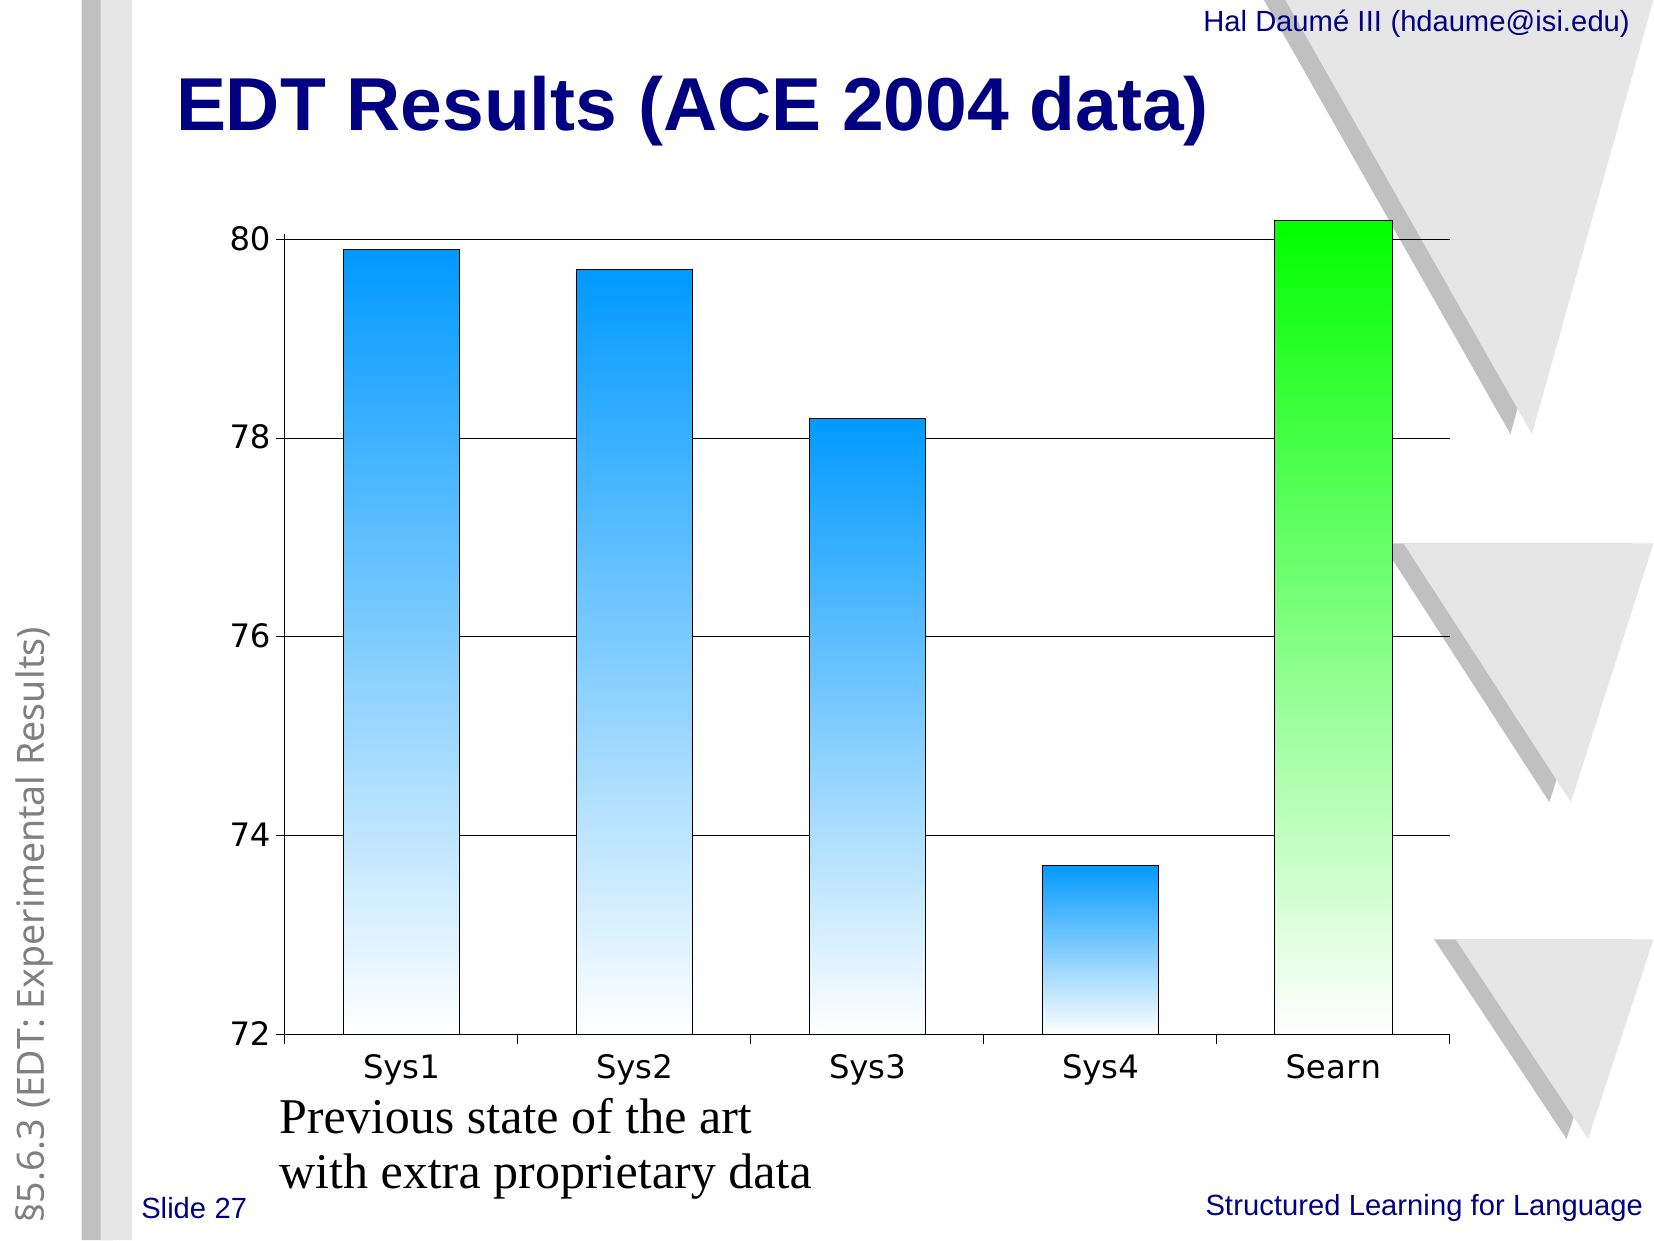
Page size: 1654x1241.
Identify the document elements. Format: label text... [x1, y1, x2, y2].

text_box Previous state of the art with extra proprietary data [279, 1088, 813, 1210]
title EDT Results (ACE 2004 data) [176, 44, 1509, 166]
text_box [1274, 220, 1393, 1035]
text_box §5.6.3 (EDT: Experimental Results) [4, 633, 65, 1223]
chart [204, 186, 1476, 1105]
